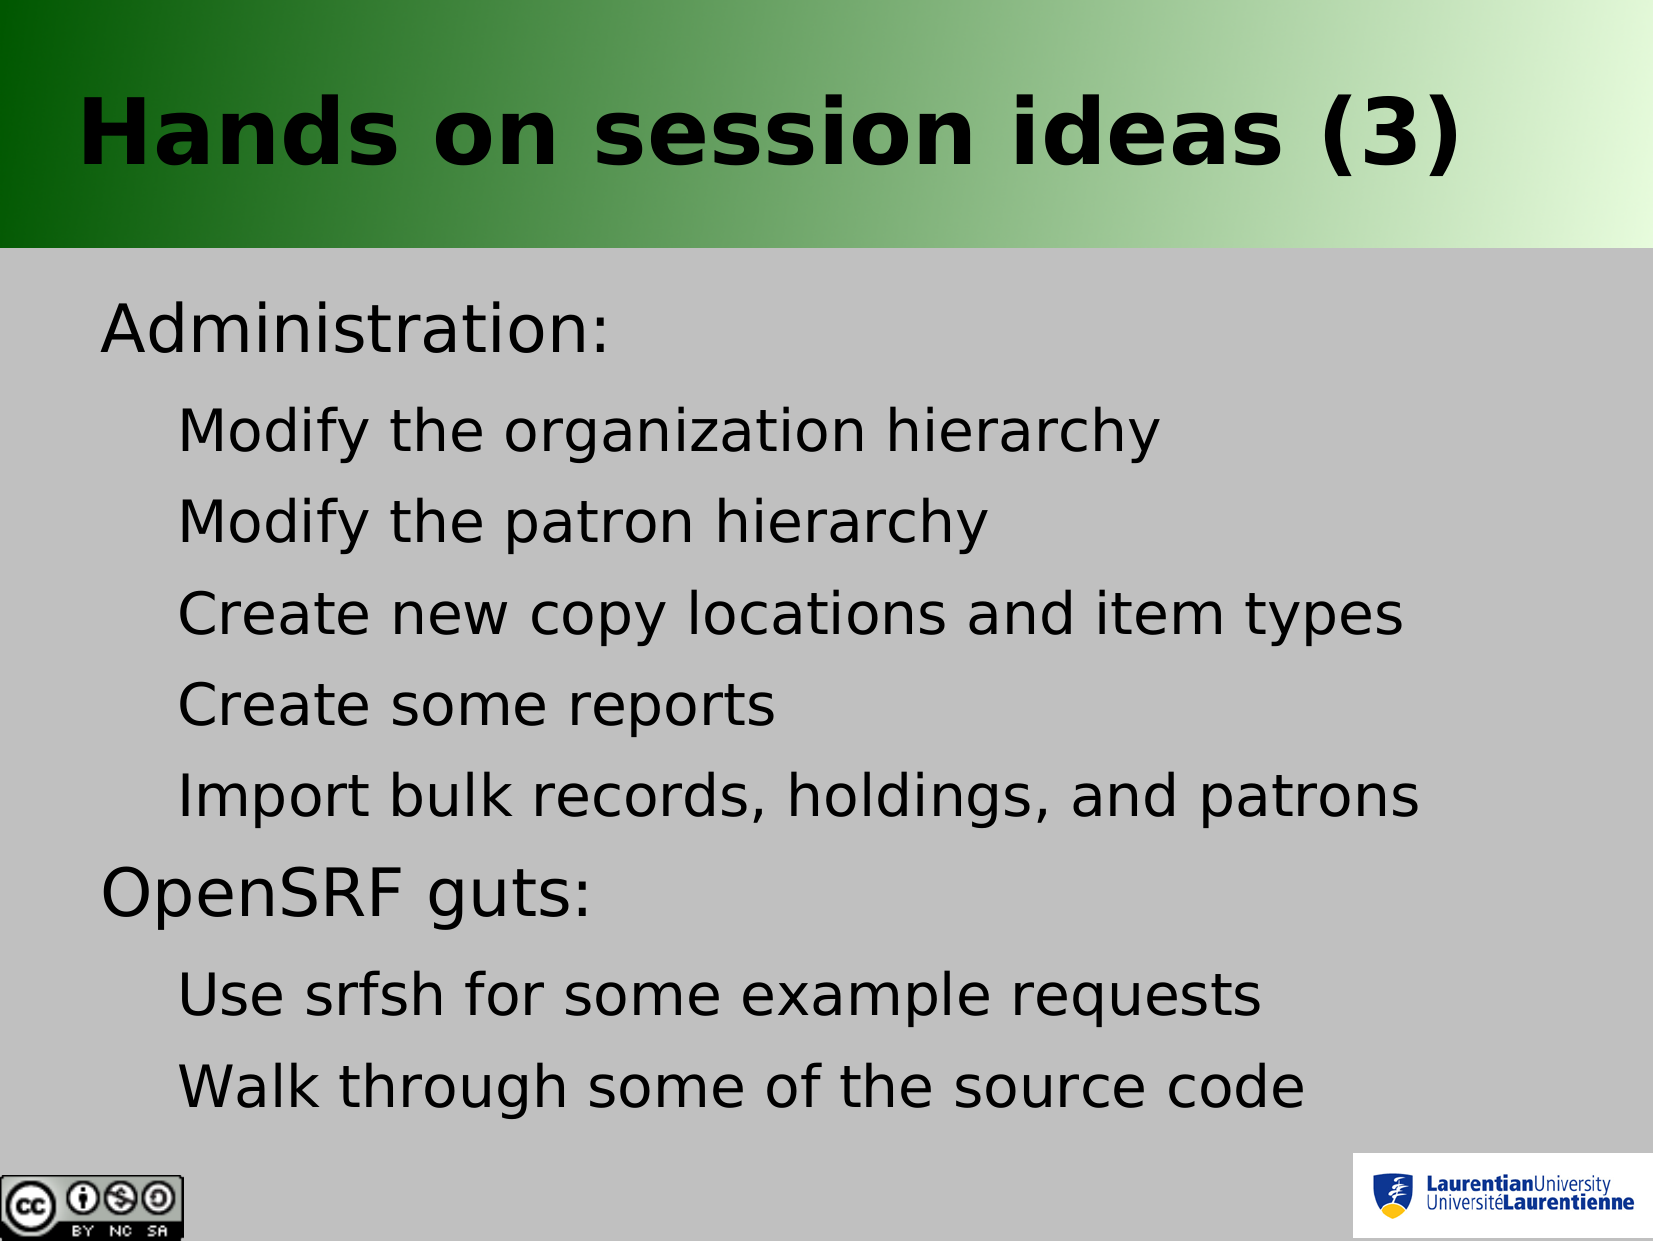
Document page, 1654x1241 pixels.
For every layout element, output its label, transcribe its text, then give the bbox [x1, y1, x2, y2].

picture [0, 0, 1653, 248]
title Hands on session ideas (3) [76, 36, 1565, 229]
picture [0, 1175, 184, 1241]
picture [1353, 1153, 1653, 1238]
list Administration: Modify the organization hierarchy Modify the patron hierarchy Create new copy locations and item types Create some reports Import bulk records, holdings, and patrons OpenSRF guts: Use srfsh for some example requests Walk through some of the source code [82, 290, 1571, 1121]
